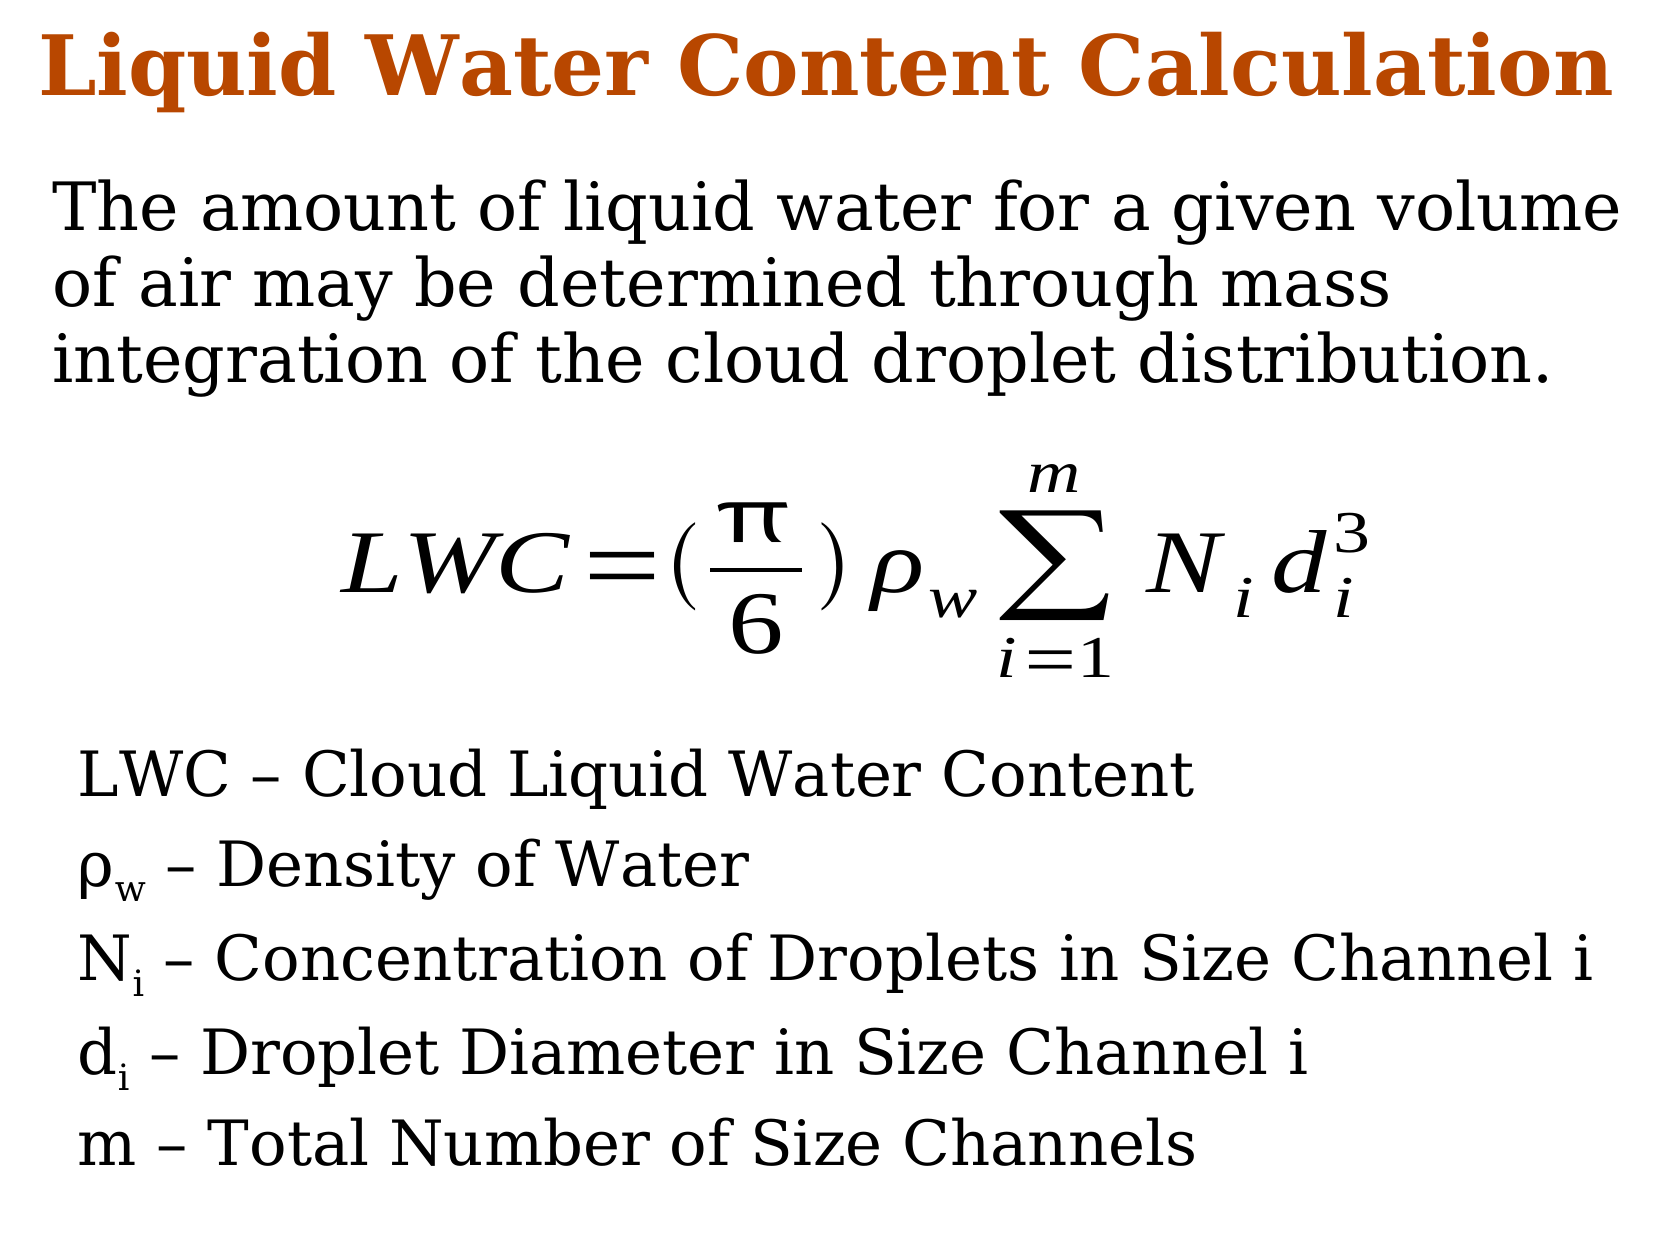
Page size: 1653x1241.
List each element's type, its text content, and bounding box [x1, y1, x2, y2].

text_box The amount of liquid water for a given volume of air may be determined through mass integration of the cloud droplet distribution. [37, 161, 1653, 406]
text_box Liquid Water Content Calculation [0, 18, 1653, 115]
text_box LWC – Cloud Liquid Water Content ρw – Density of Water Ni – Concentration of Droplets in Size Channel i di – Droplet Diameter in Size Channel i m – Total Number of Size Channels [63, 734, 1653, 1187]
chart [304, 437, 1397, 690]
